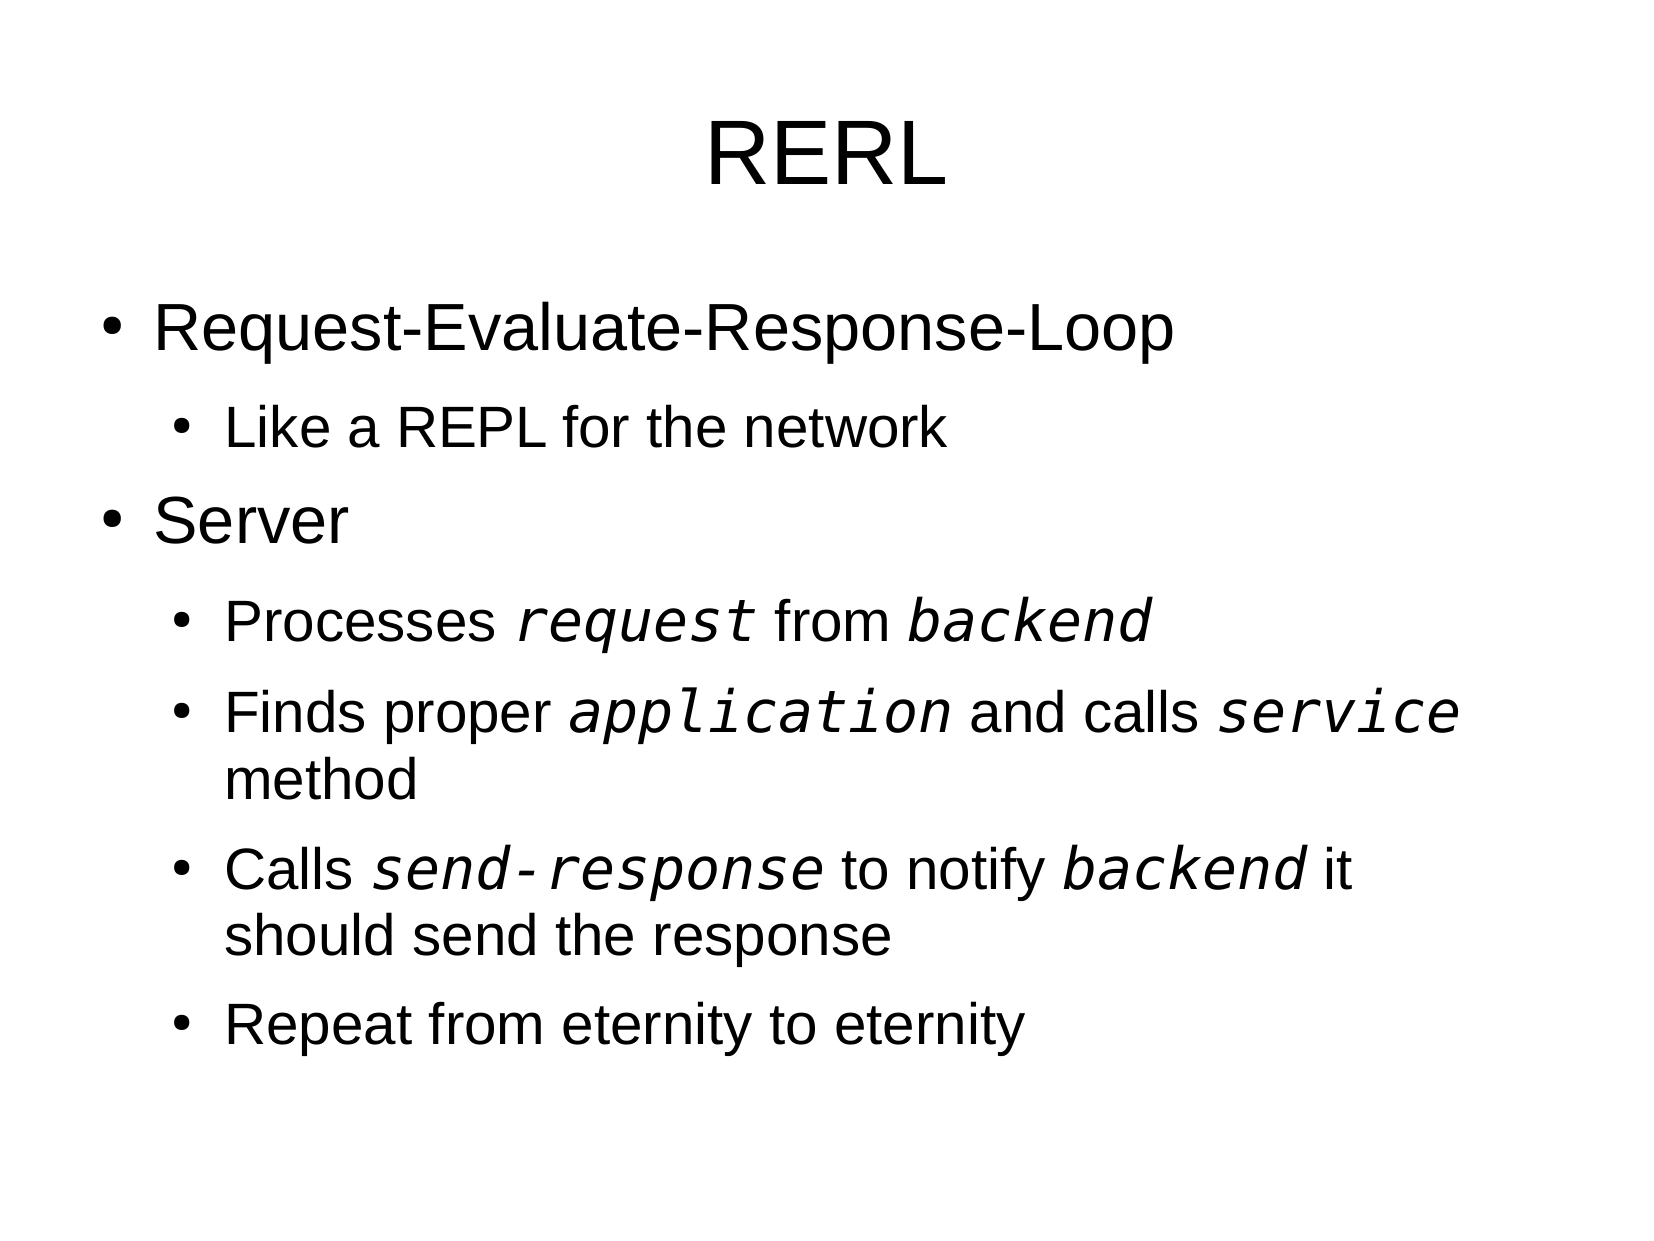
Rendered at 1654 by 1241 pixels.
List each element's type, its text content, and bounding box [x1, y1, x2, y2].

title RERL [82, 49, 1571, 257]
list Request-Evaluate-Response-Loop Like a REPL for the network Server Processes request from backend Finds proper application and calls service method Calls send-response to notify backend it should send the response Repeat from eternity to eternity [82, 290, 1538, 1126]
